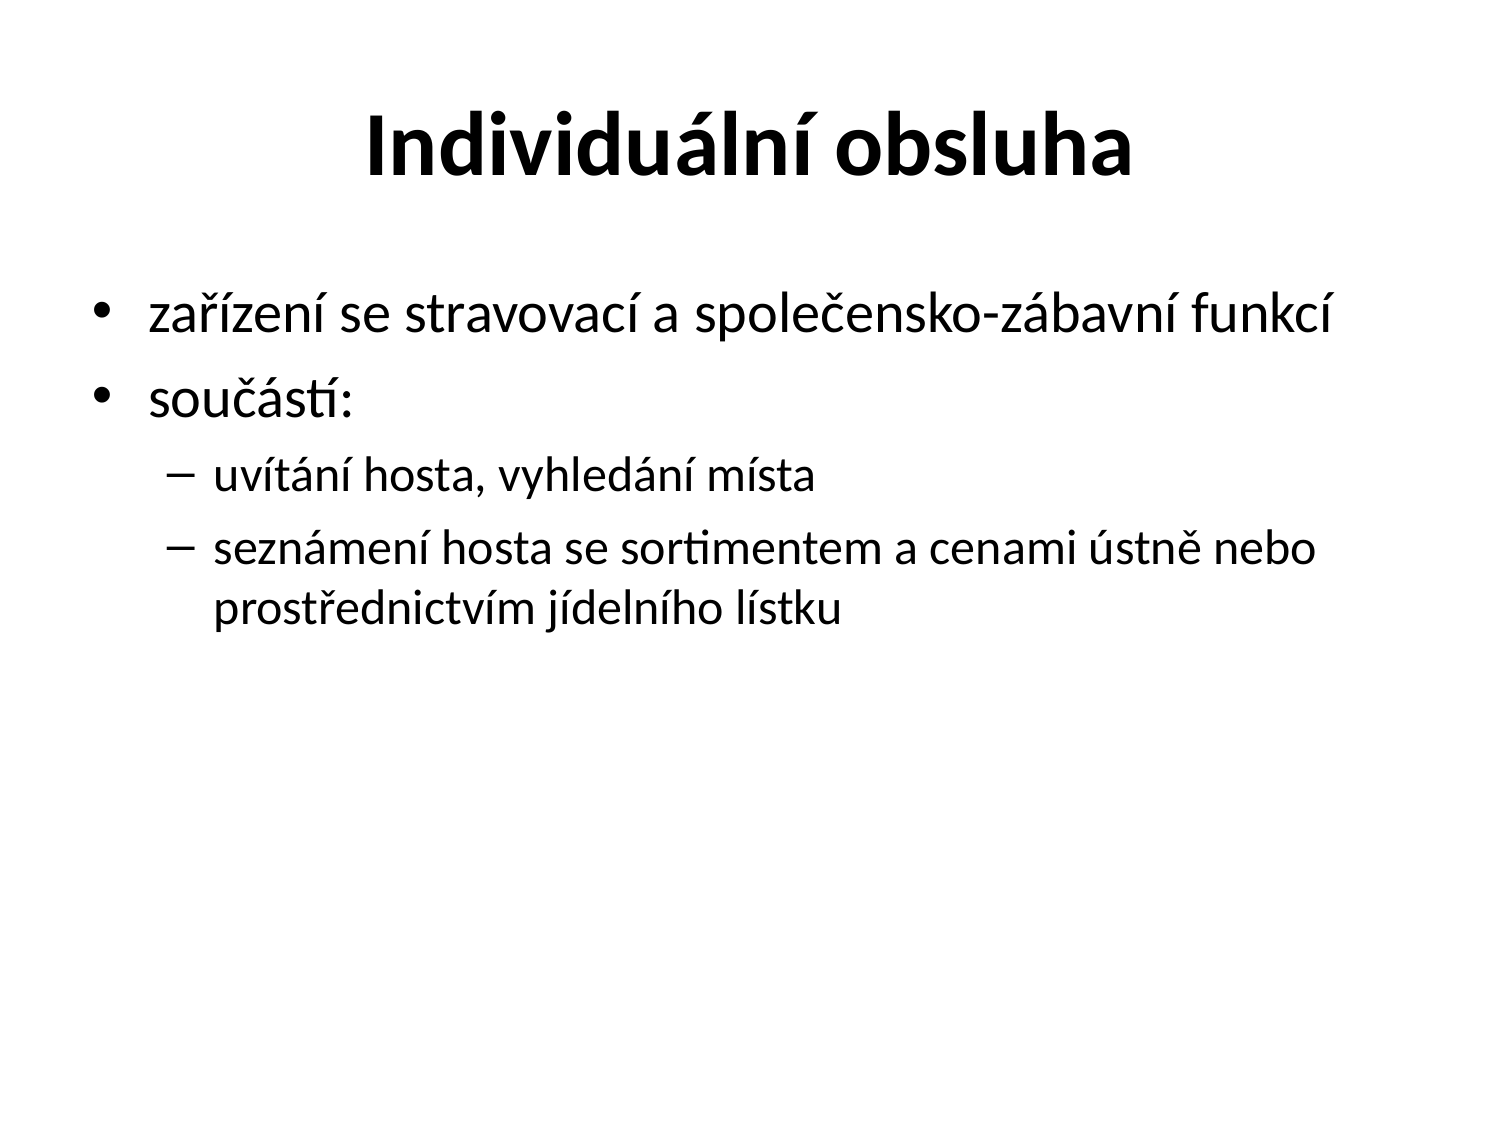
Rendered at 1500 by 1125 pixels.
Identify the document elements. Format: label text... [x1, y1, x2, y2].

title Individuální obsluha [75, 45, 1426, 233]
list zařízení se stravovací a společensko-zábavní funkcí součástí: uvítání hosta, vyhledání místa seznámení hosta se sortimentem a cenami ústně nebo prostřednictvím jídelního lístku [76, 267, 1427, 1010]
